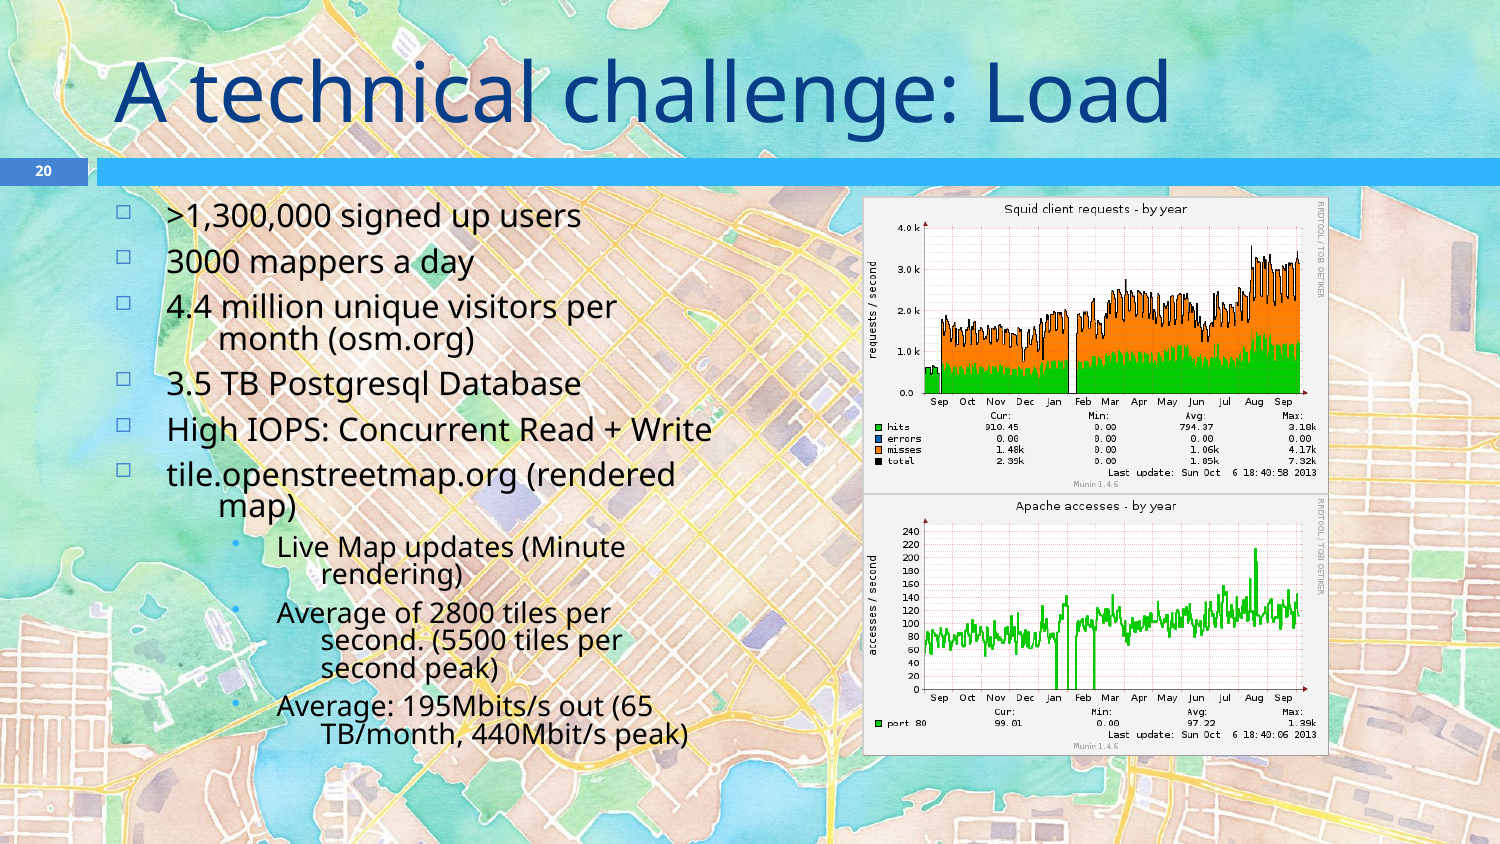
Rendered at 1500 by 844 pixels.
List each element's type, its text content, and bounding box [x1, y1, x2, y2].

text_box ‹#› [0, 156, 88, 187]
list >1,300,000 signed up users 3000 mappers a day 4.4 million unique visitors per month (osm.org) 3.5 TB Postgresql Database High IOPS: Concurrent Read + Write tile.openstreetmap.org (rendered map) Live Map updates (Minute rendering) Average of 2800 tiles per second. (5500 tiles per second peak) Average: 195Mbits/s out (65 TB/month, 440Mbit/s peak) [99, 195, 738, 759]
picture [862, 196, 1329, 756]
title A technical challenge: Load [99, 28, 1438, 151]
